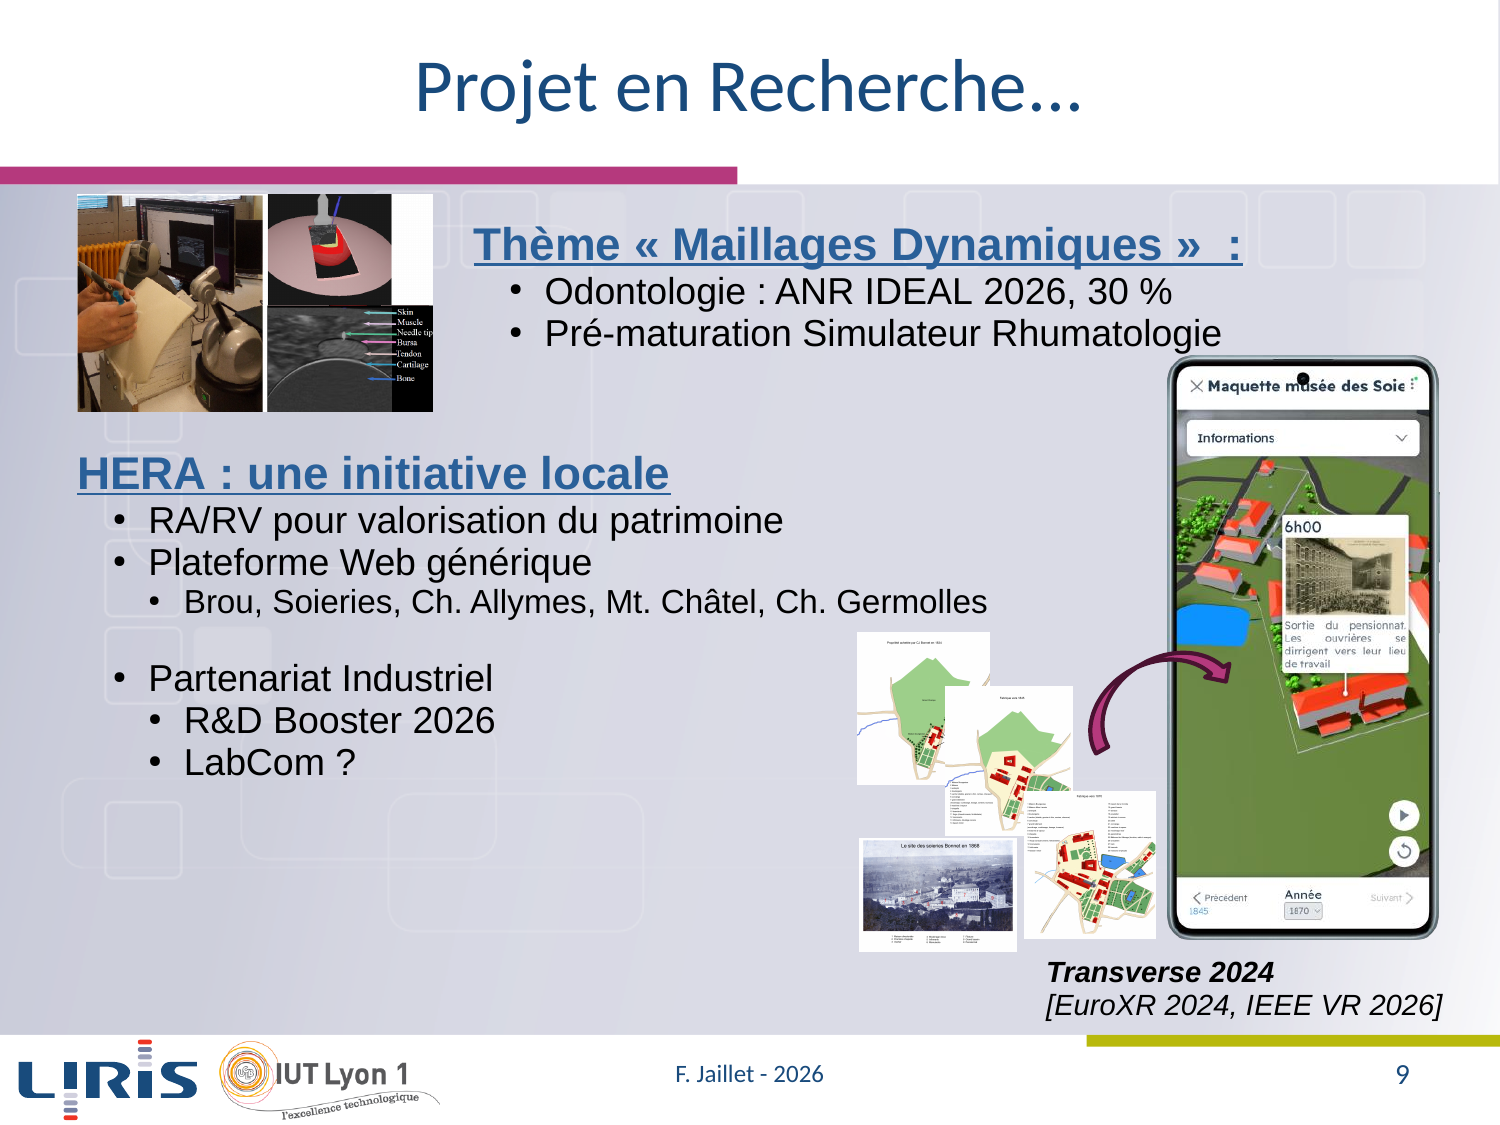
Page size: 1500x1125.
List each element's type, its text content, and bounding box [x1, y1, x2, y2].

title Projet en Recherche... [75, 45, 1425, 138]
picture [0, 0, 1500, 1125]
text_box Thème « Maillages Dynamiques » : Odontologie : ANR IDEAL 2026, 30 % Pré-maturation Simulateur Rhumatologie [459, 211, 1262, 446]
slide_number <numéro> [1230, 1042, 1425, 1103]
footer F. Jaillet - 2026 [430, 1042, 1070, 1103]
text_box HERA : une initiative locale RA/RV pour valorisation du patrimoine Plateforme Web générique Brou, Soieries, Ch. Allymes, Mt. Châtel, Ch. Germolles Partenariat Industriel R&D Booster 2026 LabCom ? [62, 441, 1102, 984]
text_box [1090, 652, 1230, 754]
text_box Transverse 2024 [EuroXR 2024, IEEE VR 2026] [1031, 948, 1484, 1030]
